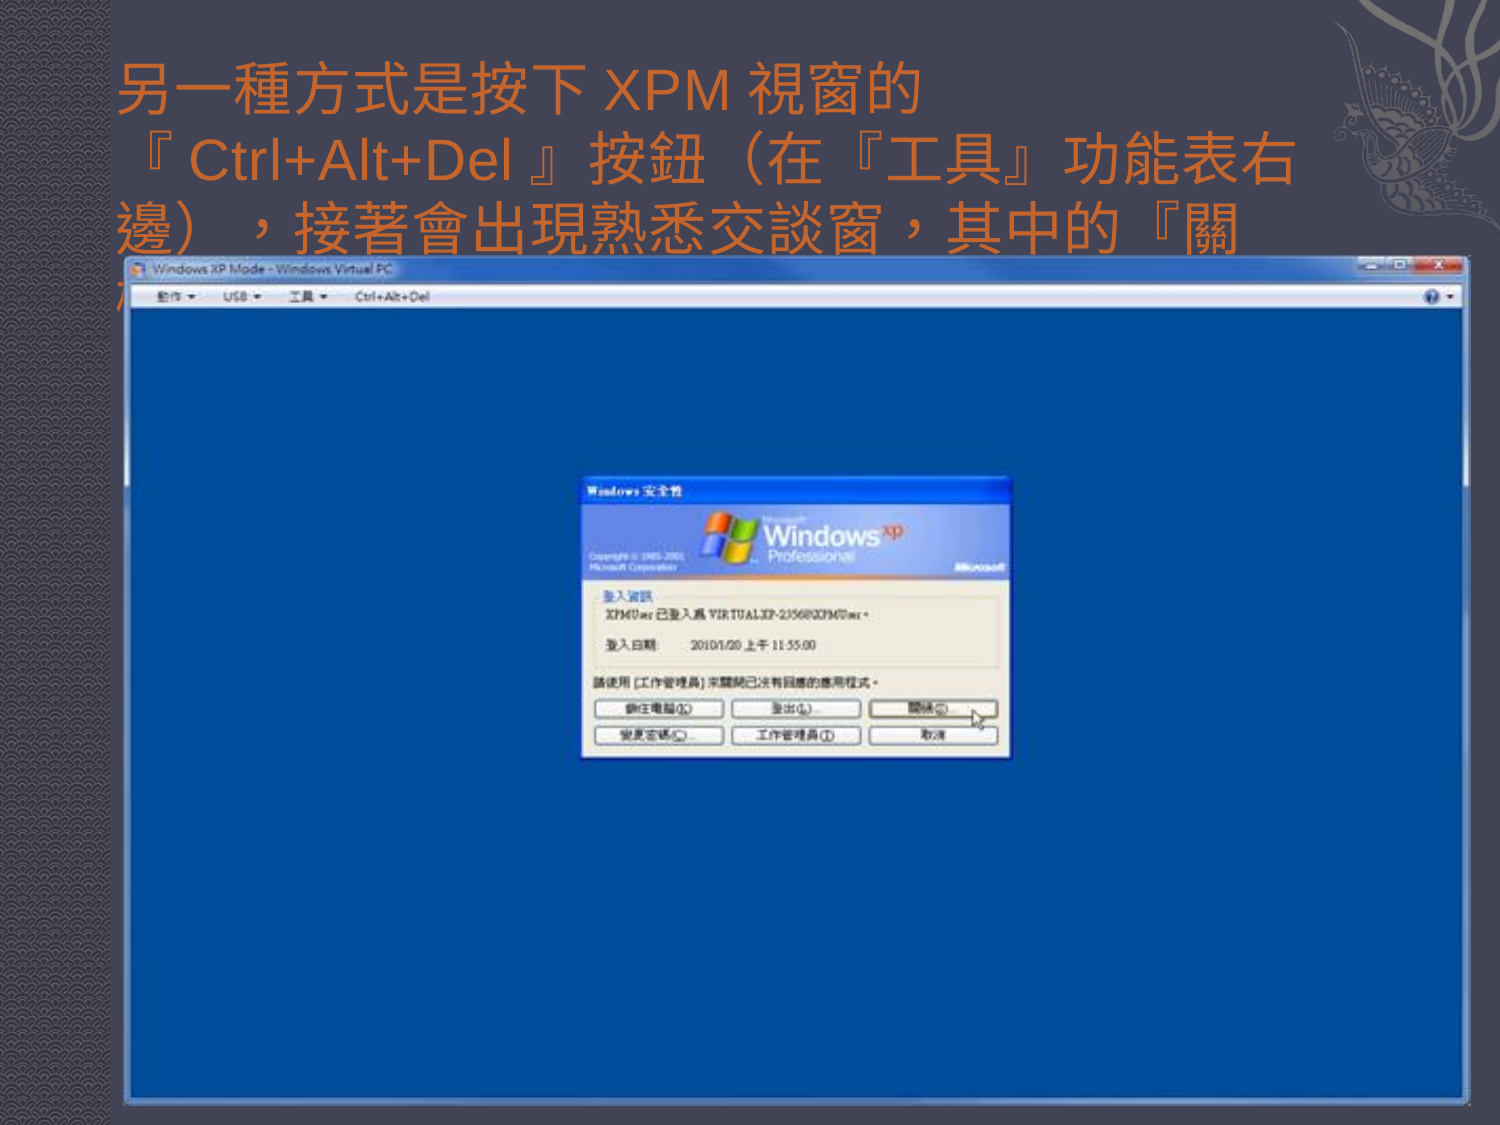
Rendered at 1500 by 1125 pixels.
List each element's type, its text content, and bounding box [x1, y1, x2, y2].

picture [123, 255, 1471, 1106]
title 另一種方式是按下XPM視窗的『Ctrl+Alt+Del』按鈕（在『工具』功能表右邊），接著會出現熟悉交談窗，其中的『關機』按鈕才能關機。 [100, 45, 1365, 233]
